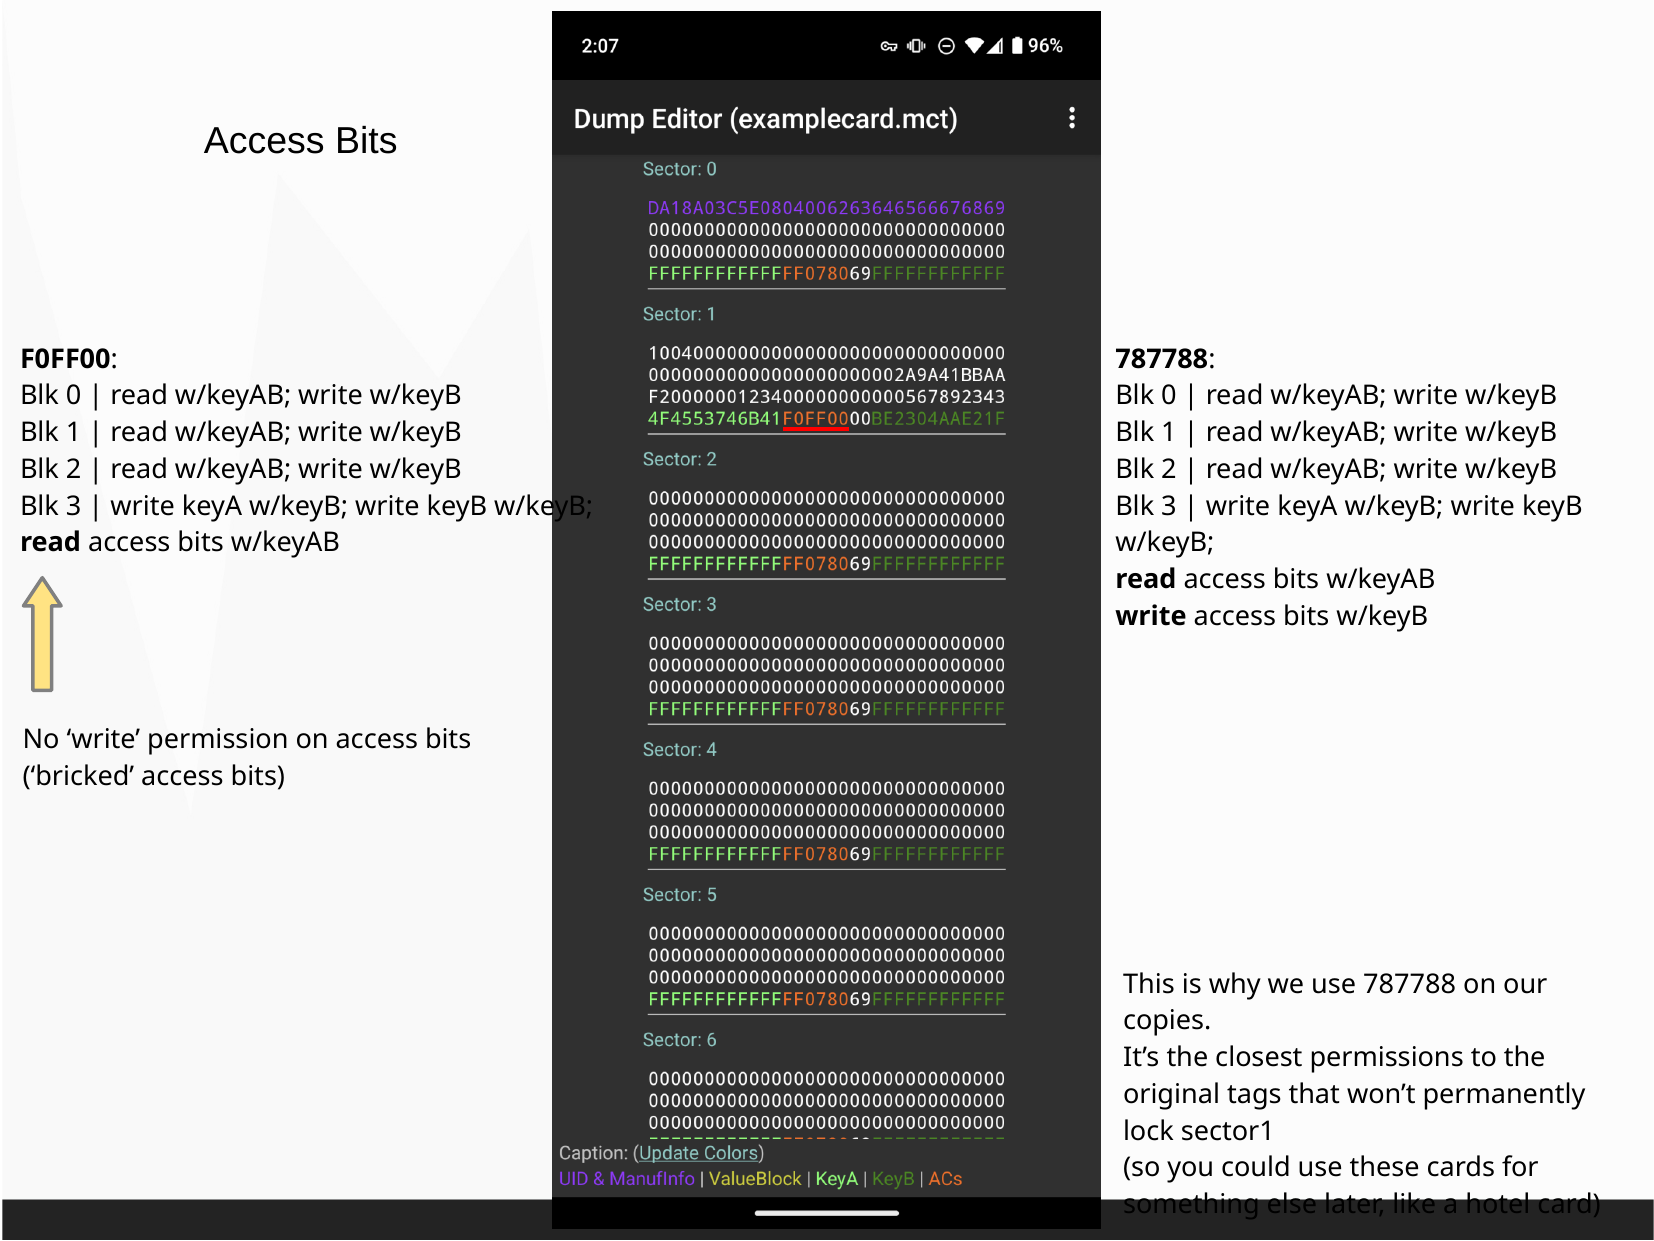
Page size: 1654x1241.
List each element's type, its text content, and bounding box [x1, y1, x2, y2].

text_box F0FF00: Blk 0 | read w/keyAB; write w/keyB Blk 1 | read w/keyAB; write w/keyB Blk 2 | read w/keyAB; write w/keyB Blk 3 | write keyA w/keyB; write keyB w/keyB; read access bits w/keyAB [5, 331, 656, 578]
picture [2, 0, 1654, 1241]
picture [1278, 1165, 1286, 1174]
picture [1185, 1165, 1193, 1174]
picture [1469, 1165, 1477, 1174]
text_box No ‘write’ permission on access bits (‘bricked’ access bits) [7, 712, 438, 805]
picture [1515, 1165, 1523, 1174]
text_box This is why we use 787788 on our copies. It’s the closest permissions to the original tags that won’t permanently lock sector1 (so you could use these cards for something else later, like a hotel card) [1108, 957, 1654, 1165]
text_box 787788: Blk 0 | read w/keyAB; write w/keyB Blk 1 | read w/keyAB; write w/keyB Blk 2 | read w/keyAB; write w/keyB Blk 3 | write keyA w/keyB; write keyB w/keyB; read access bits w/keyAB write access bits w/keyB [1100, 332, 1651, 617]
text_box Access Bits [189, 112, 413, 170]
picture [1238, 1165, 1246, 1174]
picture [1255, 1165, 1262, 1174]
picture [1171, 1165, 1177, 1172]
text_box [23, 577, 62, 691]
picture [1148, 1165, 1156, 1174]
picture [1202, 1165, 1209, 1174]
picture [1302, 1165, 1309, 1174]
